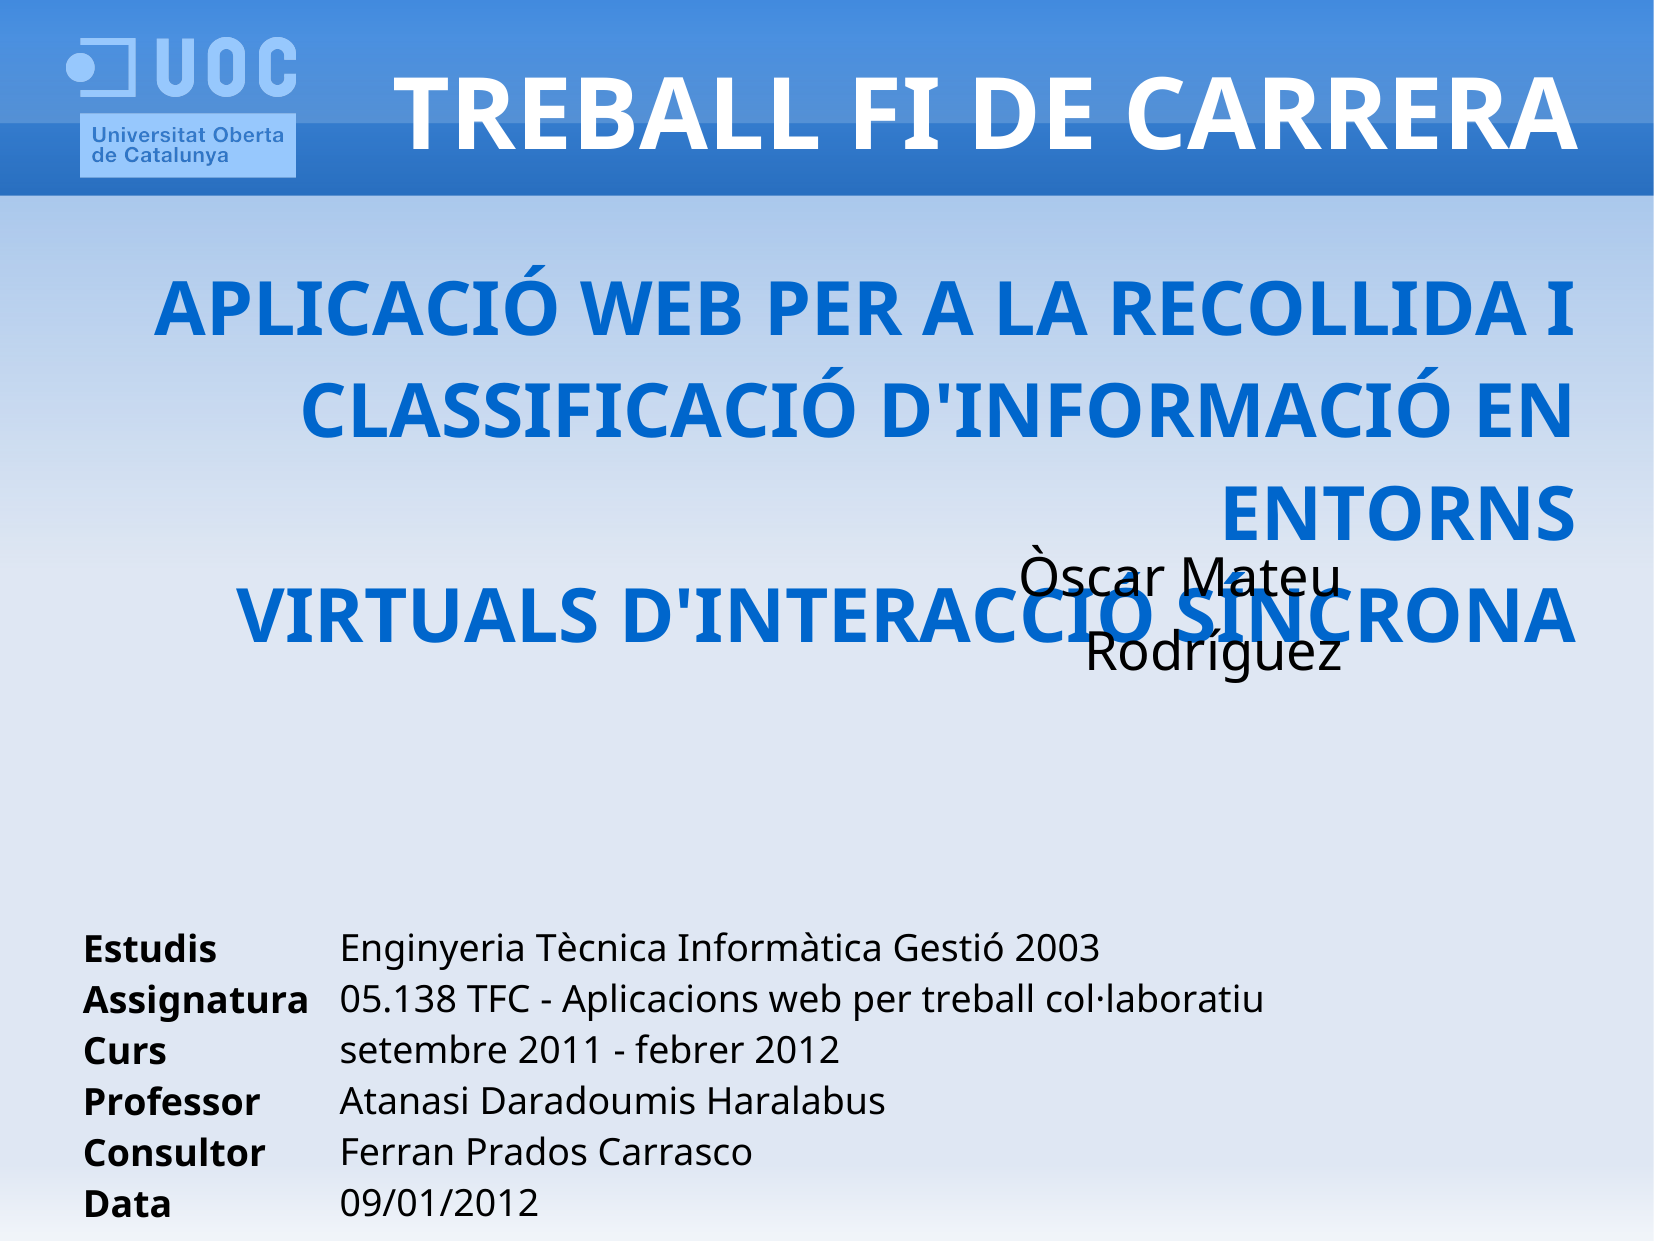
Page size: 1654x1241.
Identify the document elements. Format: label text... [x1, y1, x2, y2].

text_box APLICACIÓ WEB PER A LA RECOLLIDA I CLASSIFICACIÓ D'INFORMACIÓ EN ENTORNS VIRTUALS D'INTERACCIÓ SÍNCRONA [56, 247, 1593, 525]
text_box TREBALL FI DE CARRERA [59, 35, 1595, 167]
text_box Òscar Mateu Rodríguez [1003, 531, 1595, 615]
picture [0, 0, 1654, 1241]
text_box Estudis Assignatura Curs Professor Consultor Data [68, 915, 325, 1225]
text_box Enginyeria Tècnica Informàtica Gestió 2003 05.138 TFC - Aplicacions web per treball col·laboratiu setembre 2011 - febrer 2012 Atanasi Daradoumis Haralabus Ferran Prados Carrasco 09/01/2012 [324, 914, 1329, 1210]
